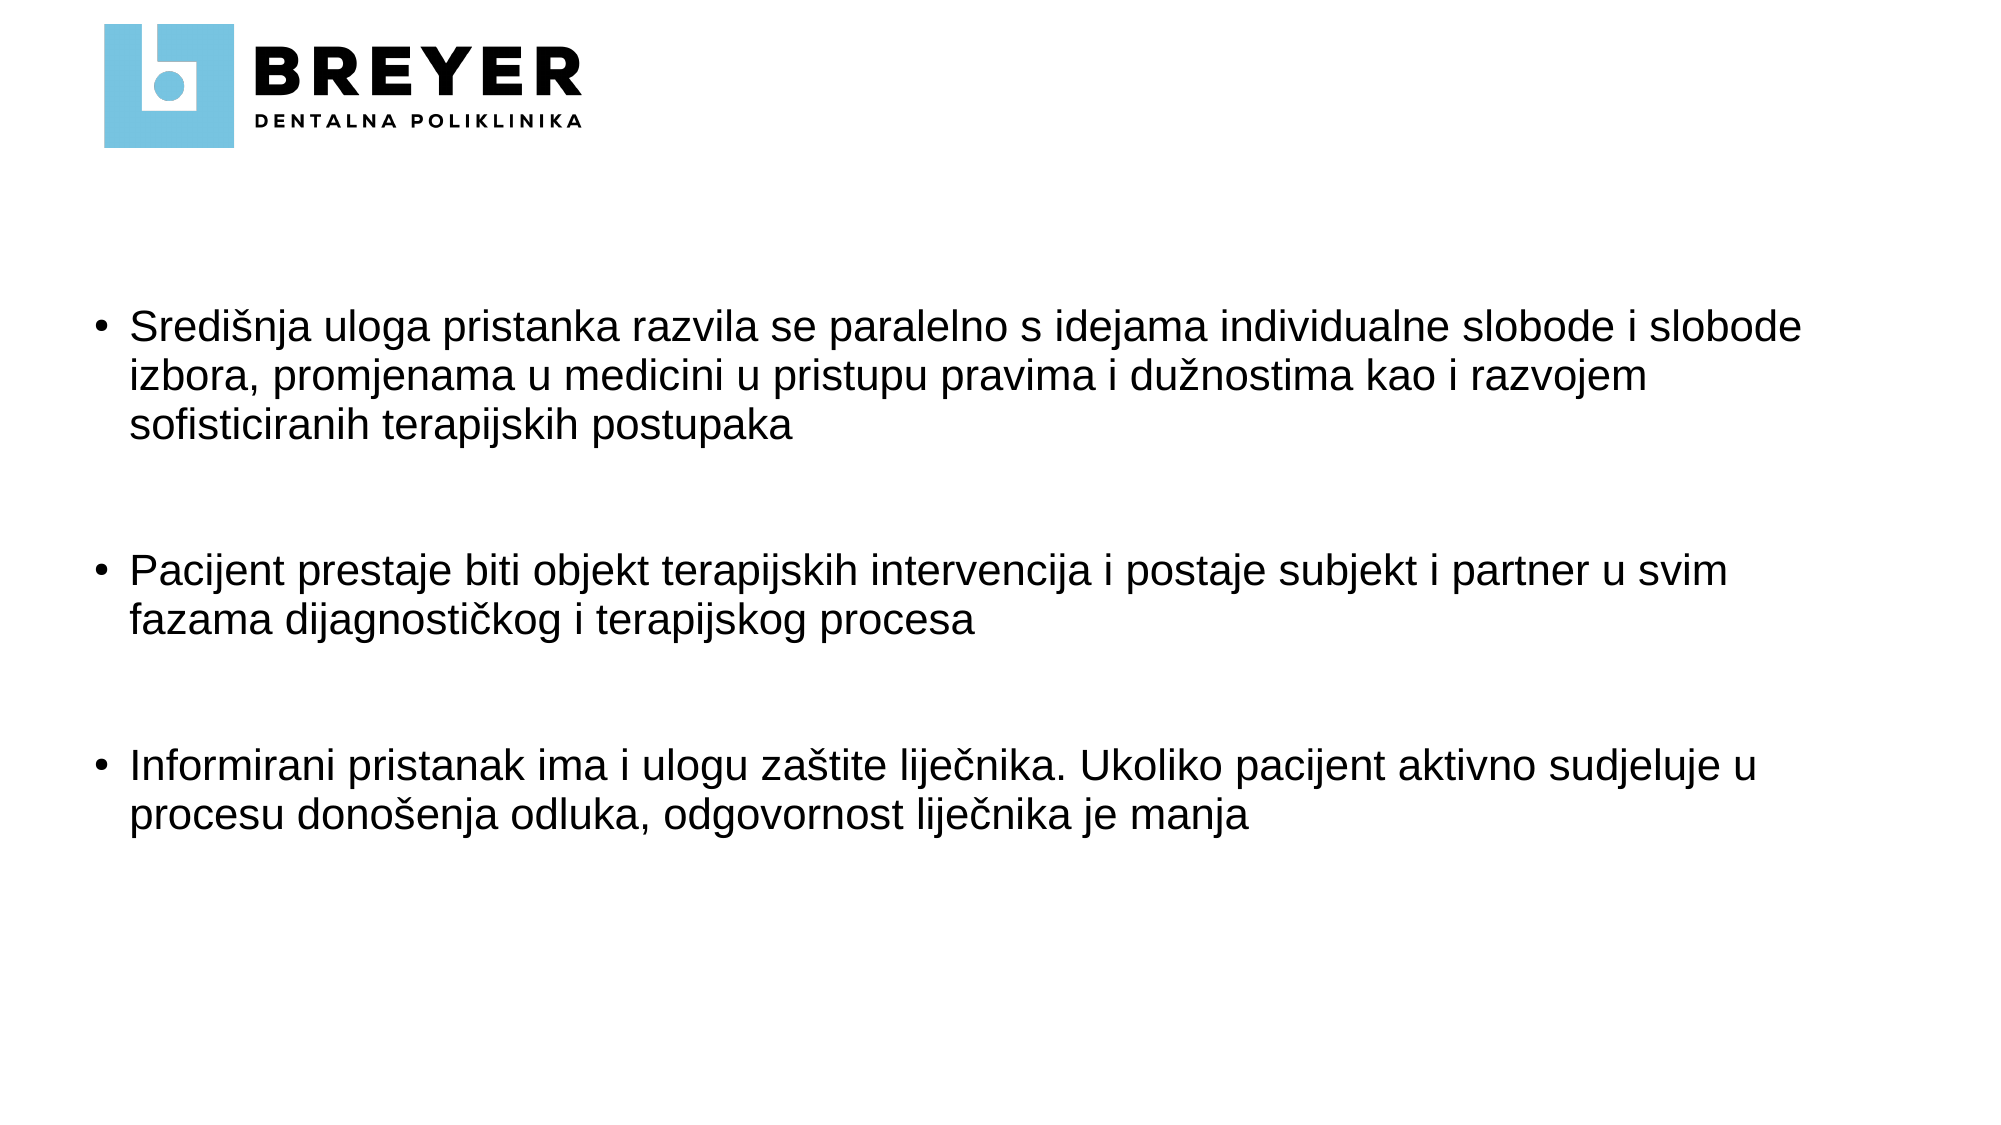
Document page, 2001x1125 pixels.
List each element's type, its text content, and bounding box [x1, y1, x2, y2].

picture [104, 24, 582, 148]
subtitle Središnja uloga pristanka razvila se paralelno s idejama individualne slobode i slobode izbora, promjenama u medicini u pristupu pravima i dužnostima kao i razvojem sofisticiranih terapijskih postupaka Pacijent prestaje biti objekt terapijskih intervencija i postaje subjekt i partner u svim fazama dijagnostičkog i terapijskog procesa Informirani pristanak ima i ulogu zaštite liječnika. Ukoliko pacijent aktivno sudjeluje u procesu donošenja odluka, odgovornost liječnika je manja [93, 155, 1819, 937]
